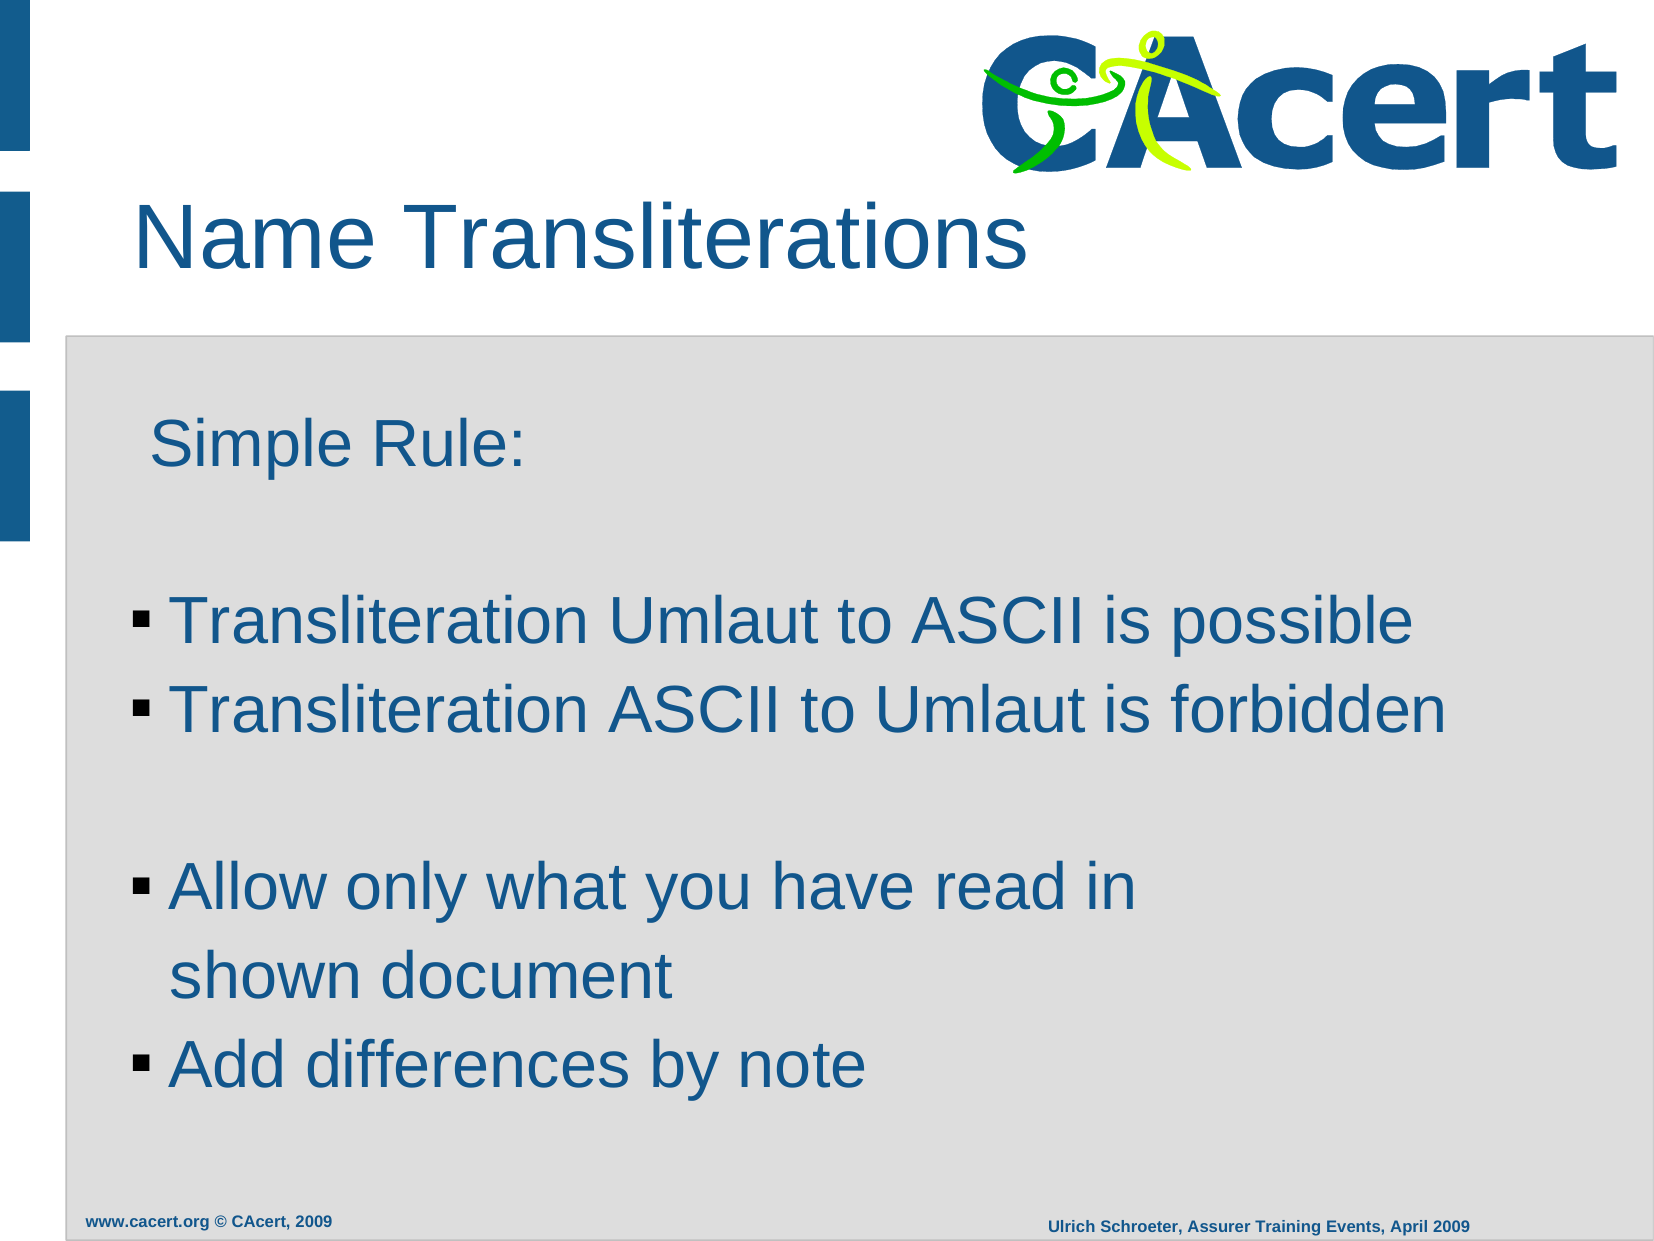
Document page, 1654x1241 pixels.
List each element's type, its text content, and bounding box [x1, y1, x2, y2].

text_box Simple Rule: Transliteration Umlaut to ASCII is possible Transliteration ASCII to Umlaut is forbidden Allow only what you have read in shown document Add differences by note [118, 384, 1464, 1110]
text_box Name Transliterations [118, 177, 1046, 296]
